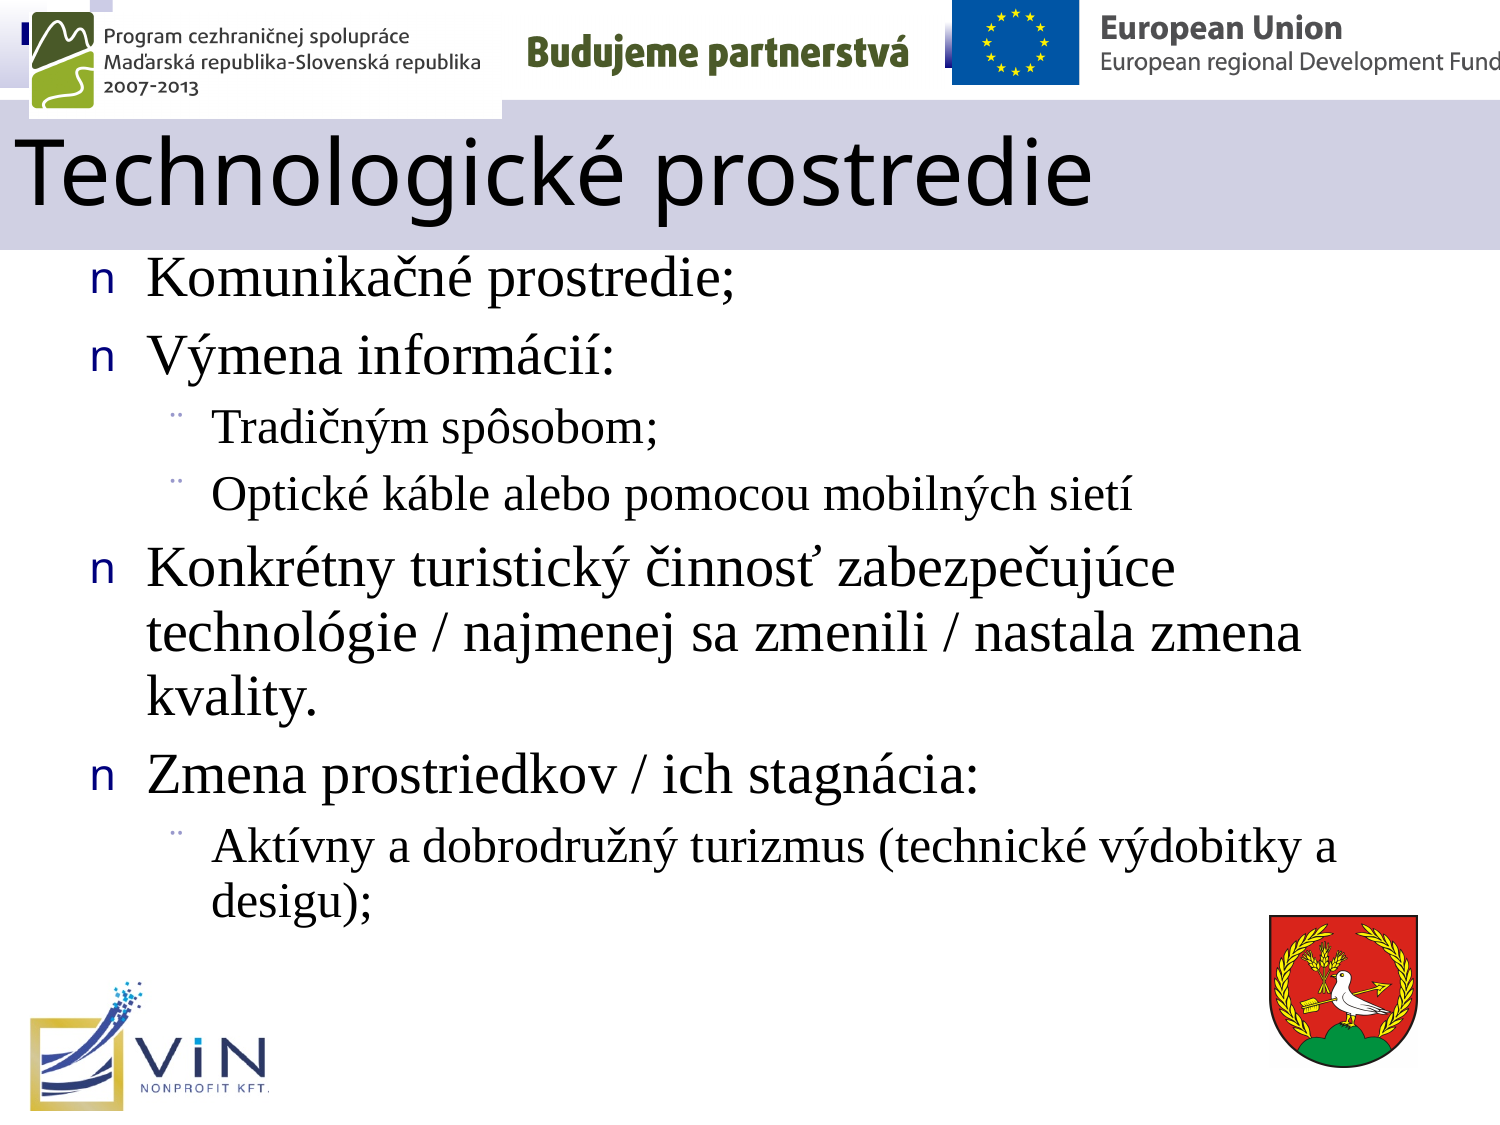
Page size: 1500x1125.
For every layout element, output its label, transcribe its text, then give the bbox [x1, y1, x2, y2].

text_box Technologické prostredie [0, 99, 1500, 250]
picture [7, 980, 269, 1111]
picture [29, 12, 945, 119]
picture [952, 0, 1500, 87]
picture [1269, 915, 1418, 1068]
list Komunikačné prostredie; Výmena informácií: Tradičným spôsobom; Optické káble alebo pomocou mobilných sietí Konkrétny turistický činnosť zabezpečujúce technológie / najmenej sa zmenili / nastala zmena kvality. Zmena prostriedkov / ich stagnácia: Aktívny a dobrodružný turizmus (technické výdobitky a desigu); [75, 250, 1425, 1000]
